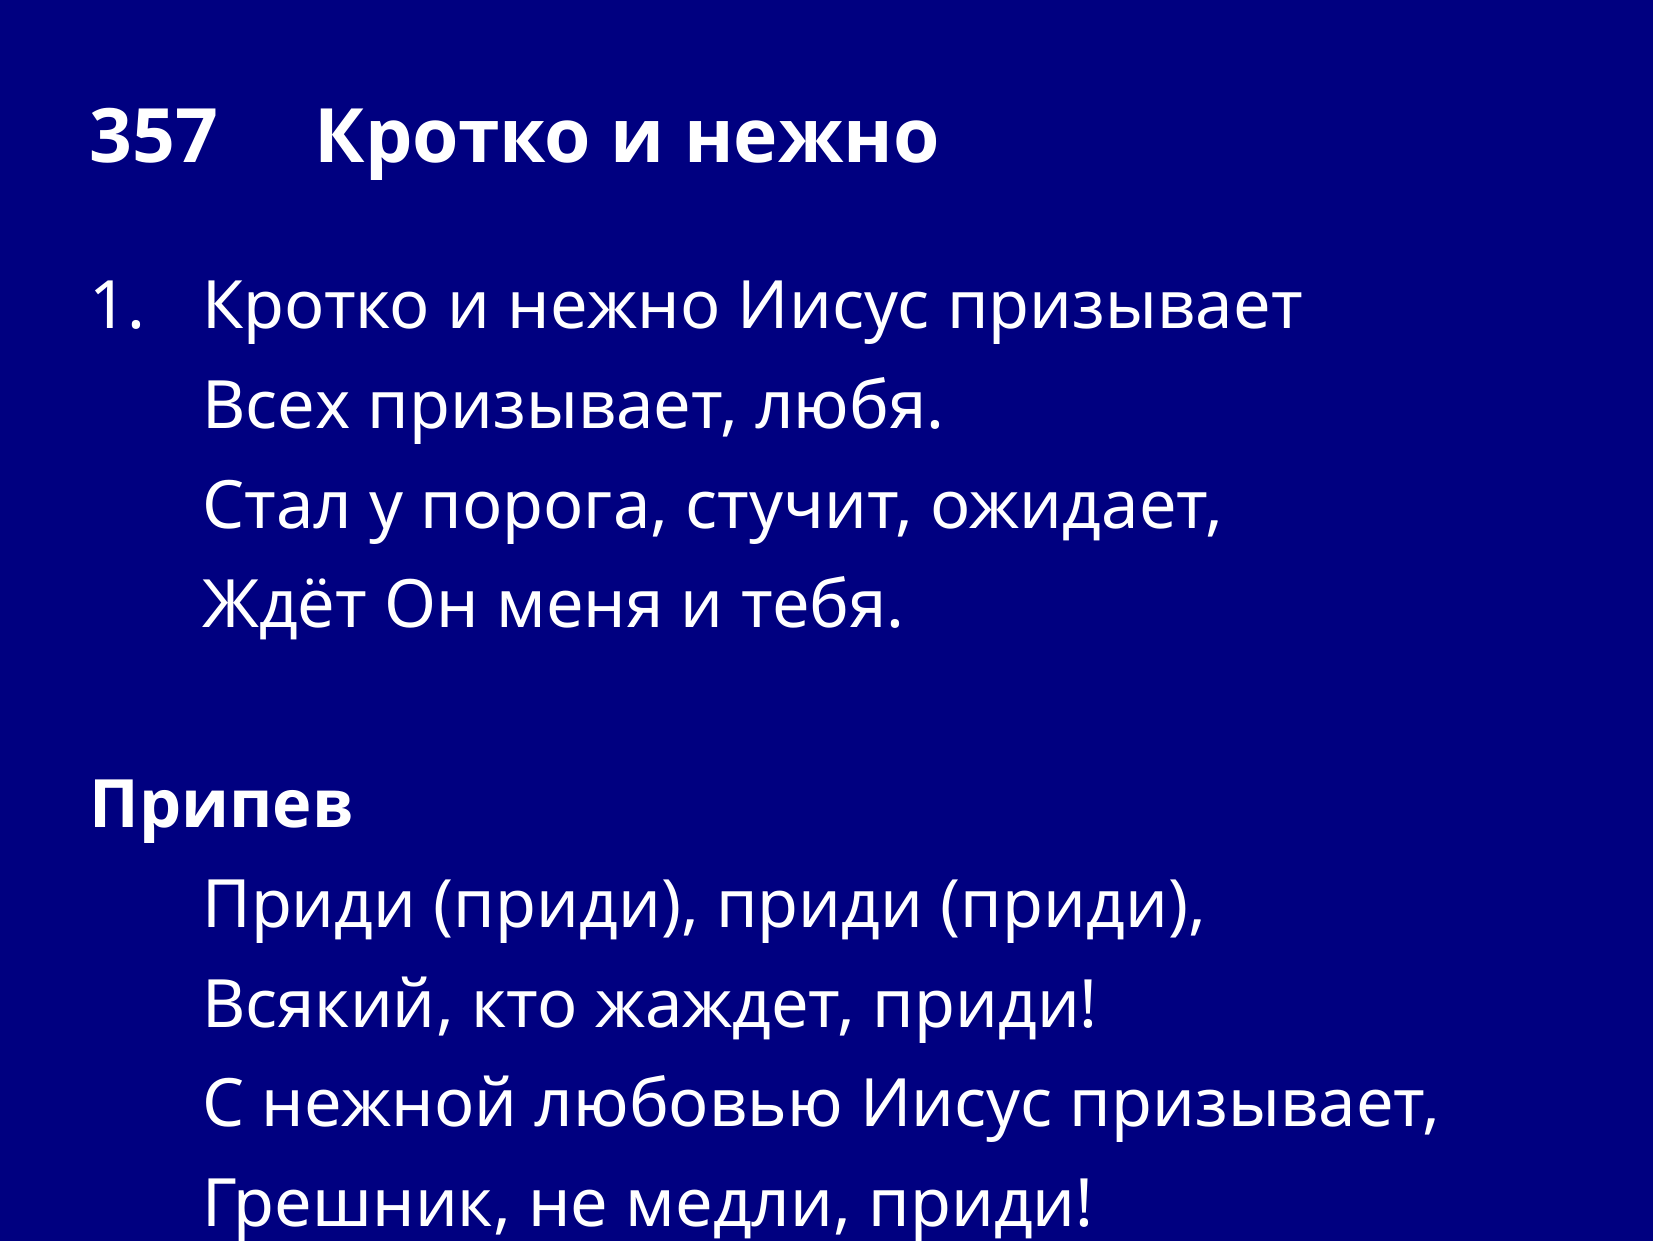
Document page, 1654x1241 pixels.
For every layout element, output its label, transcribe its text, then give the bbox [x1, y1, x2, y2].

text_box 357 Кротко и нежно [75, 75, 1576, 188]
text_box 1. Кротко и нежно Иисус призывает Всех призывает, любя. Стал у порога, стучит, ожидает, Ждёт Он меня и тебя. Припев Приди (приди), приди (приди), Всякий, кто жаждет, приди! С нежной любовью Иисус призывает, Грешник, не медли, приди! [75, 188, 1576, 1163]
